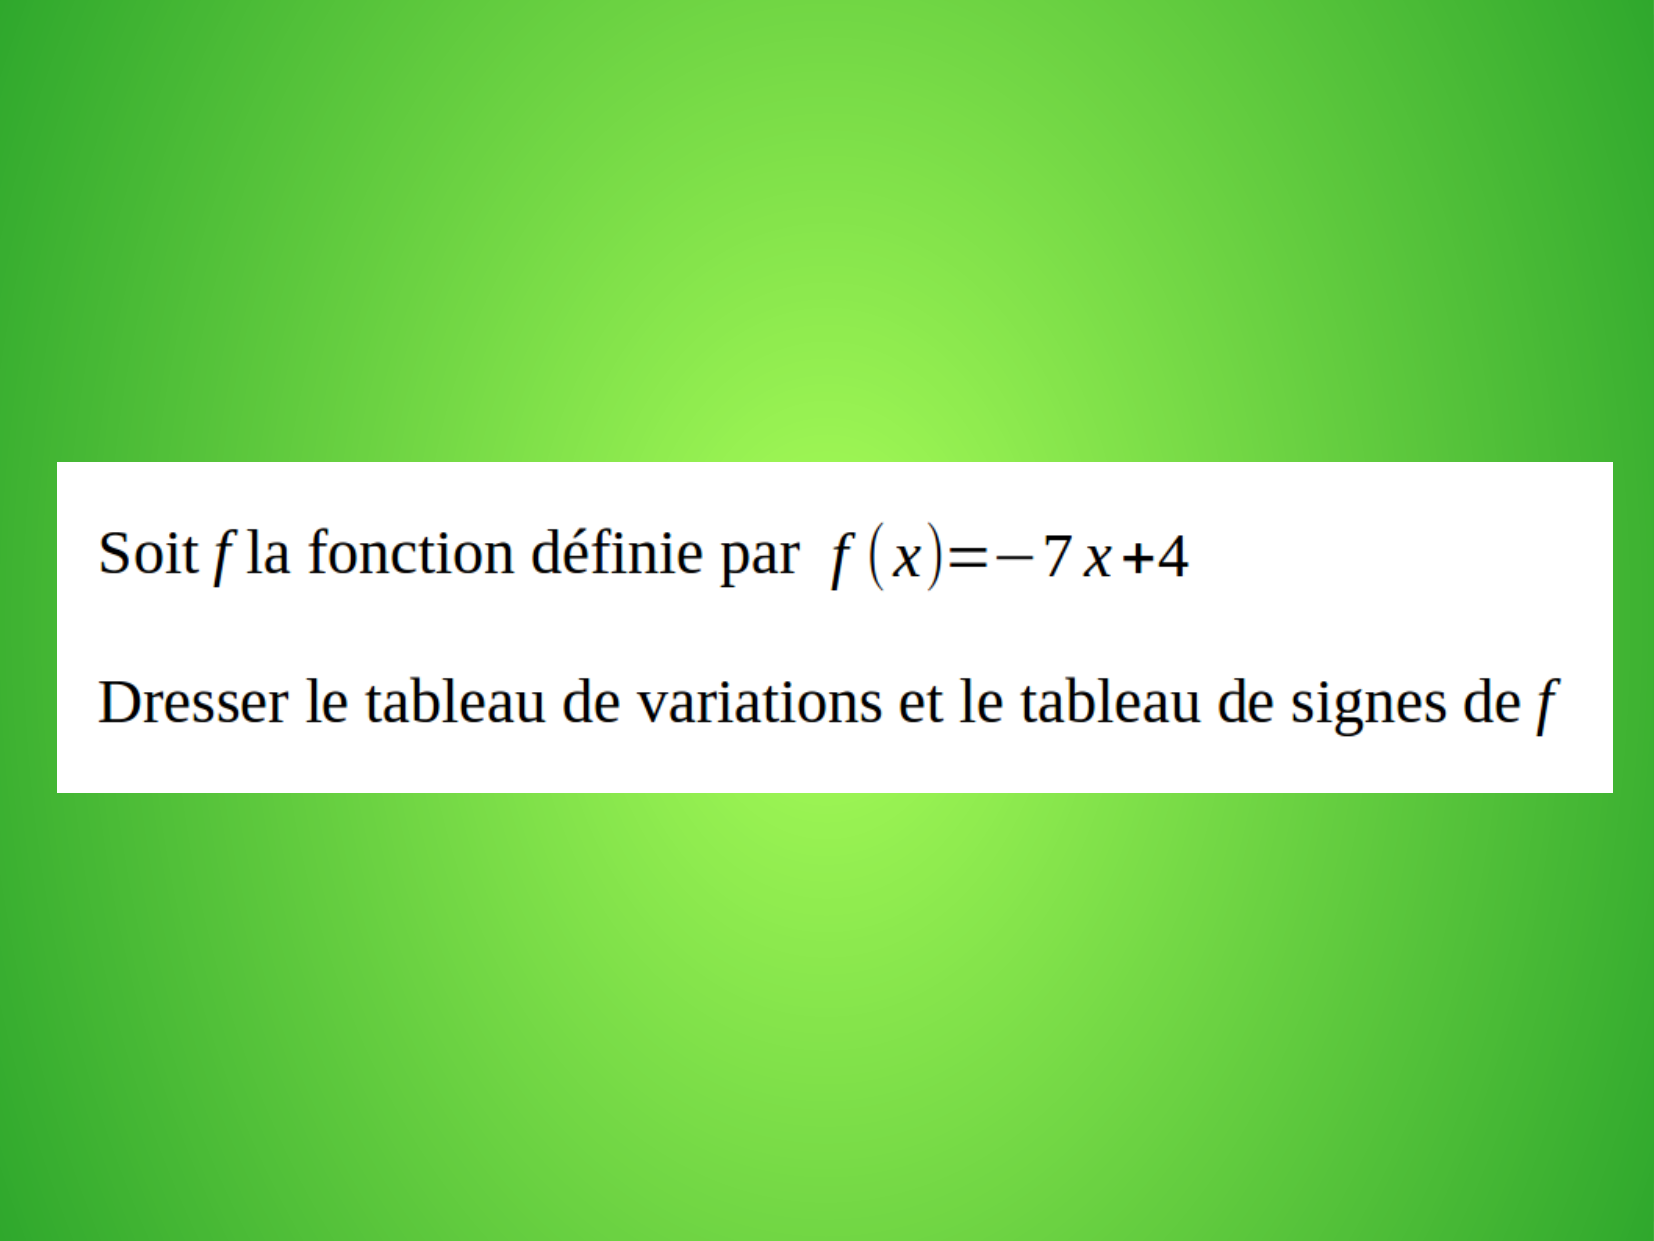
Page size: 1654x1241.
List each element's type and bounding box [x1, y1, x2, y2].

picture [57, 462, 1613, 793]
